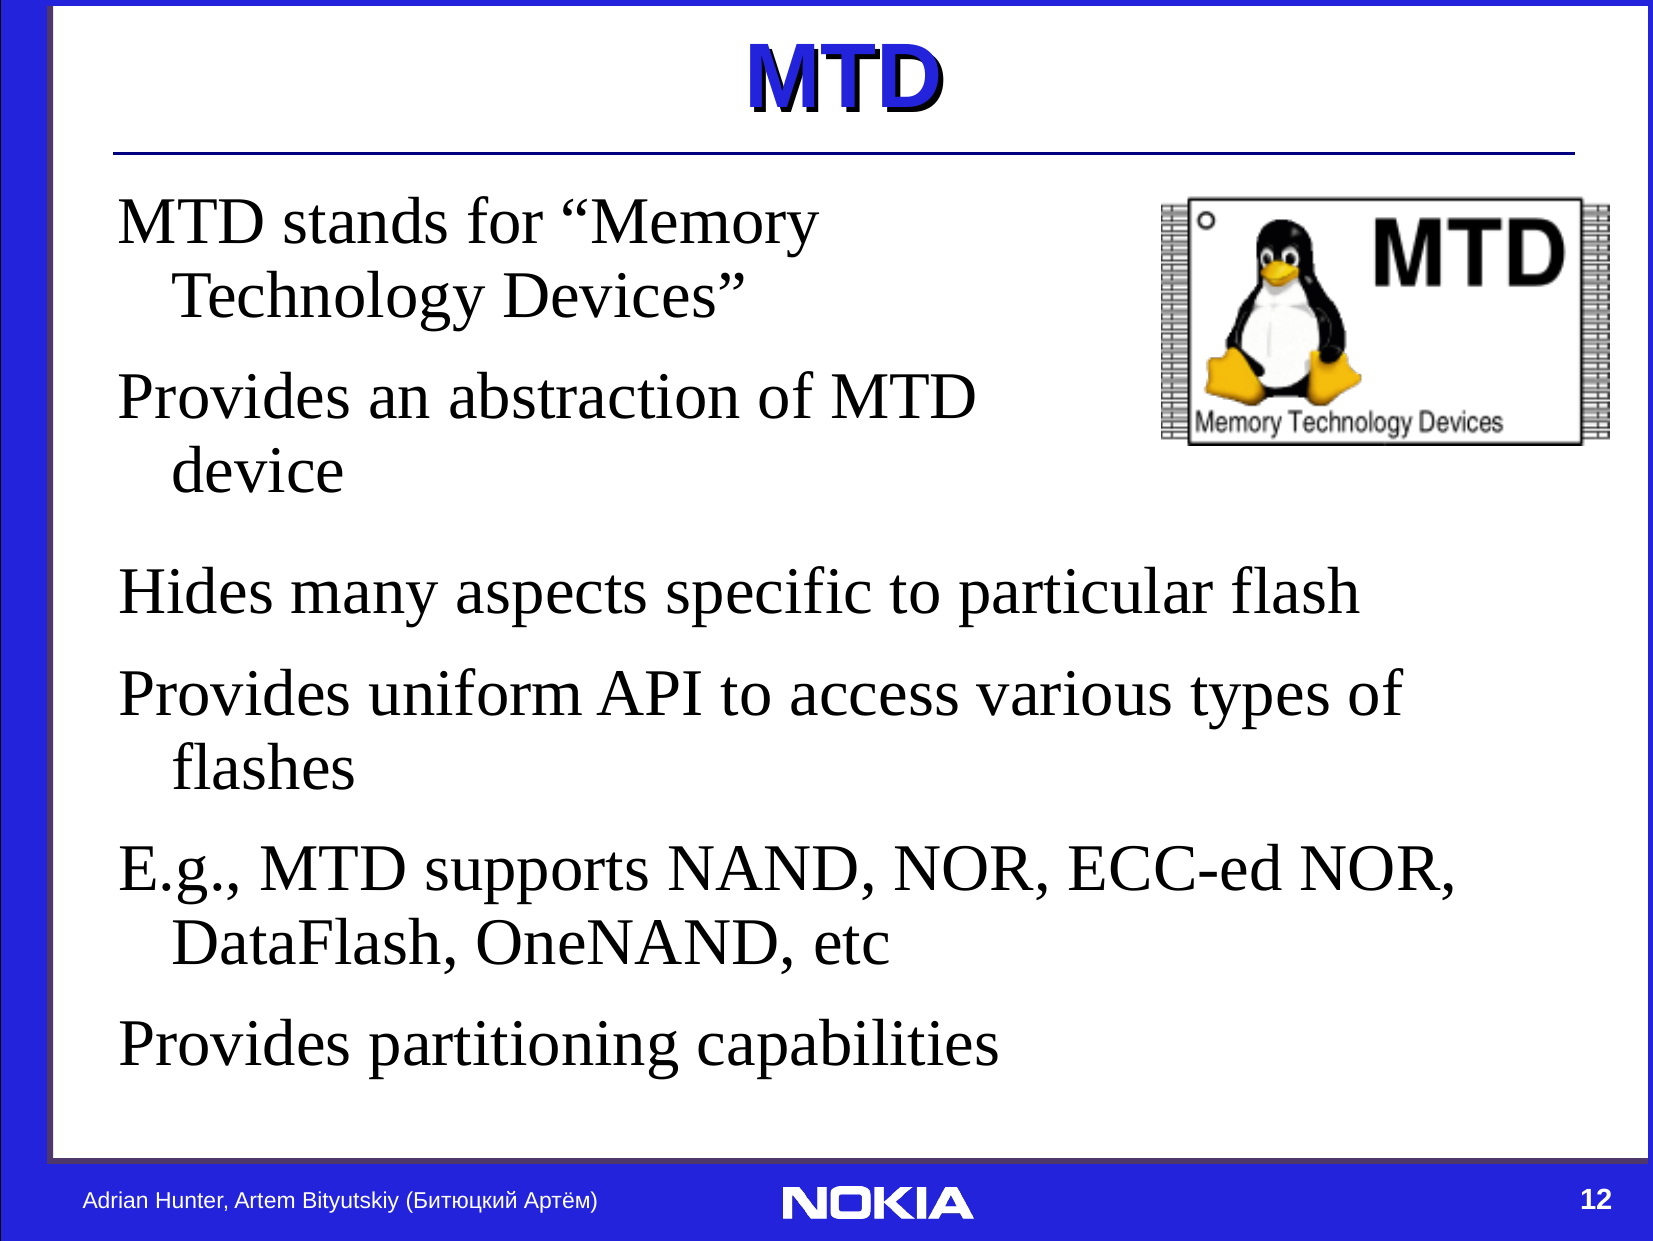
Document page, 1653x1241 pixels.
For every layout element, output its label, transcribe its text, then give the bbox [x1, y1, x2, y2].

title MTD [100, 2, 1588, 151]
picture [1161, 193, 1610, 446]
list Hides many aspects specific to particular flash Provides uniform API to access various types of flashes E.g., MTD supports NAND, NOR, ECC-ed NOR, DataFlash, OneNAND, etc Provides partitioning capabilities [100, 554, 1526, 1241]
list MTD stands for “Memory Technology Devices” Provides an abstraction of MTD device [100, 183, 1126, 535]
